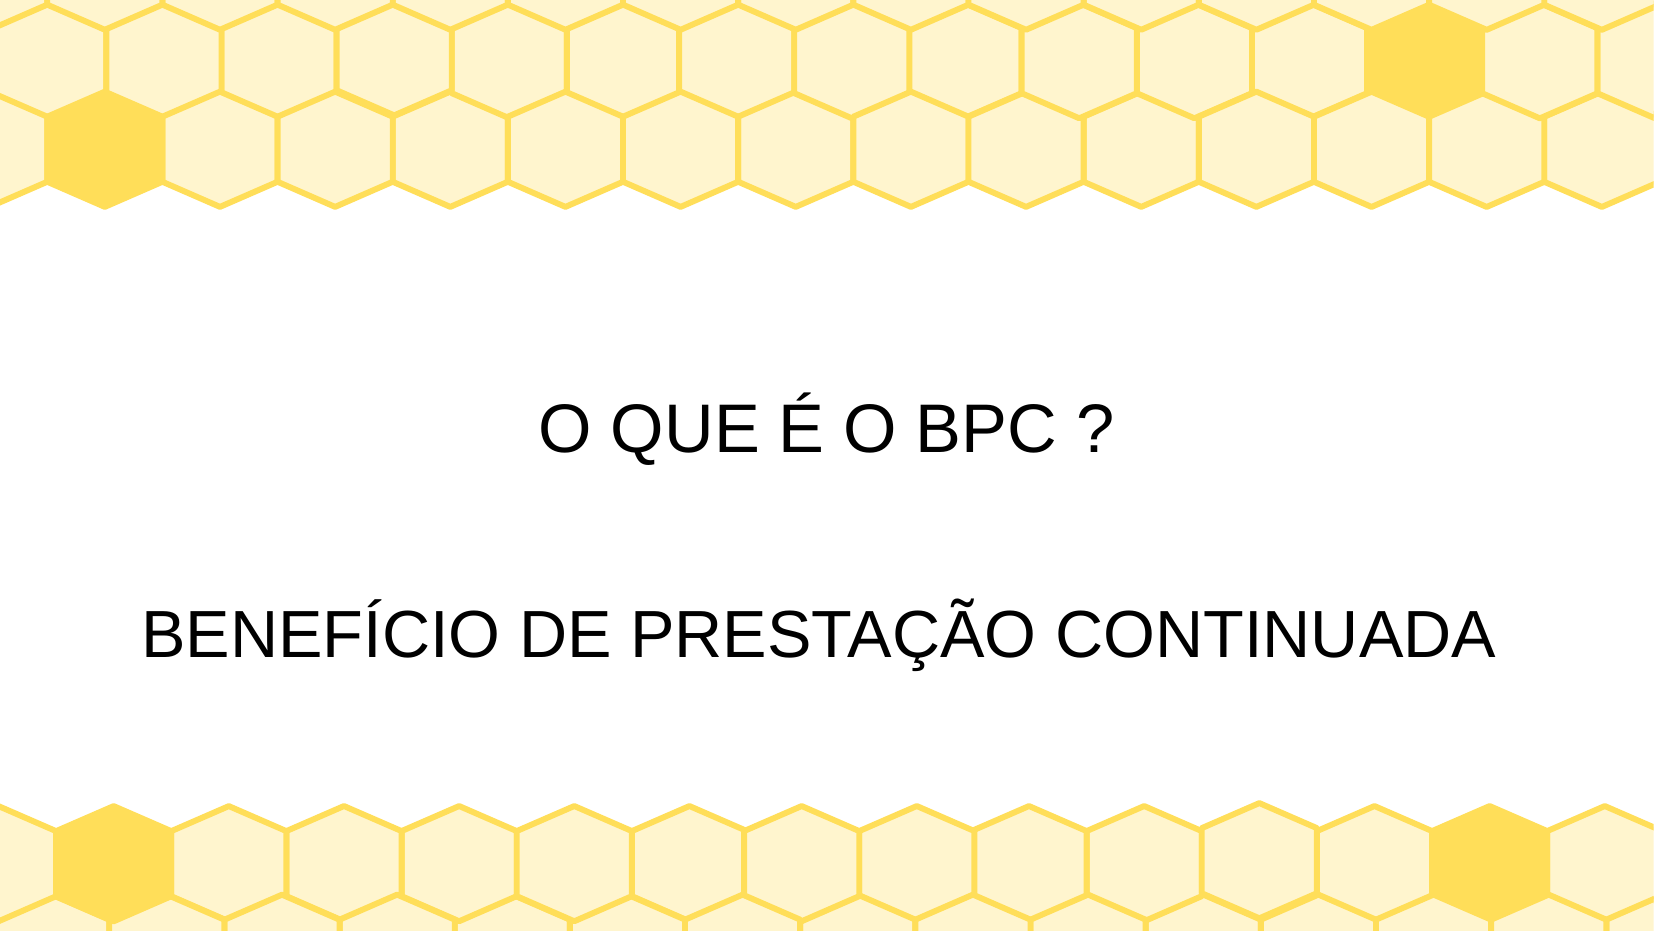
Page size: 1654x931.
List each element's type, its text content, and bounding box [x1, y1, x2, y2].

subtitle BENEFÍCIO DE PRESTAÇÃO CONTINUADA [88, 561, 1565, 709]
title O QUE É O BPC ? [88, 324, 1565, 532]
